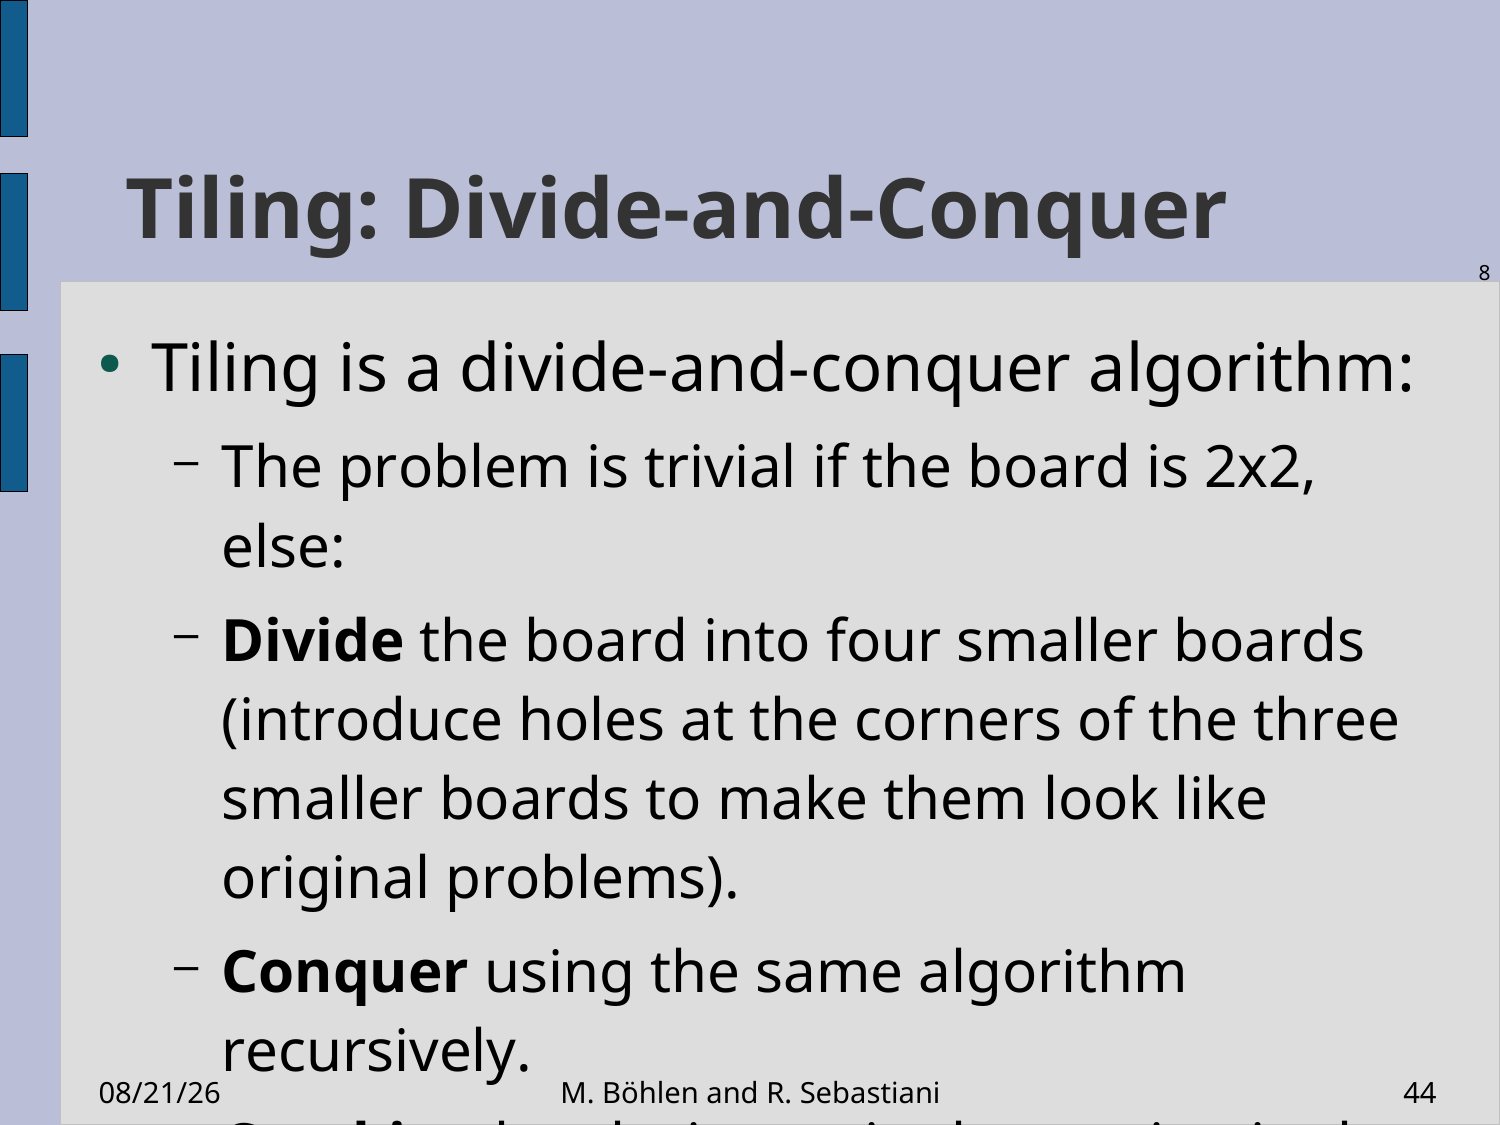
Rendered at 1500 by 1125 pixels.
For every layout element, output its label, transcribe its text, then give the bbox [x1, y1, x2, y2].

text_box 8 [1478, 261, 1491, 287]
title Tiling: Divide-and-Conquer [110, 67, 1392, 271]
list Tiling is a divide-and-conquer algorithm: The problem is trivial if the board is 2x2, else: Divide the board into four smaller boards (introduce holes at the corners of the three smaller boards to make them look like original problems). Conquer using the same algorithm recursively. Combine by placing a single tromino in the center to cover the three new holes. [65, 312, 1445, 1037]
